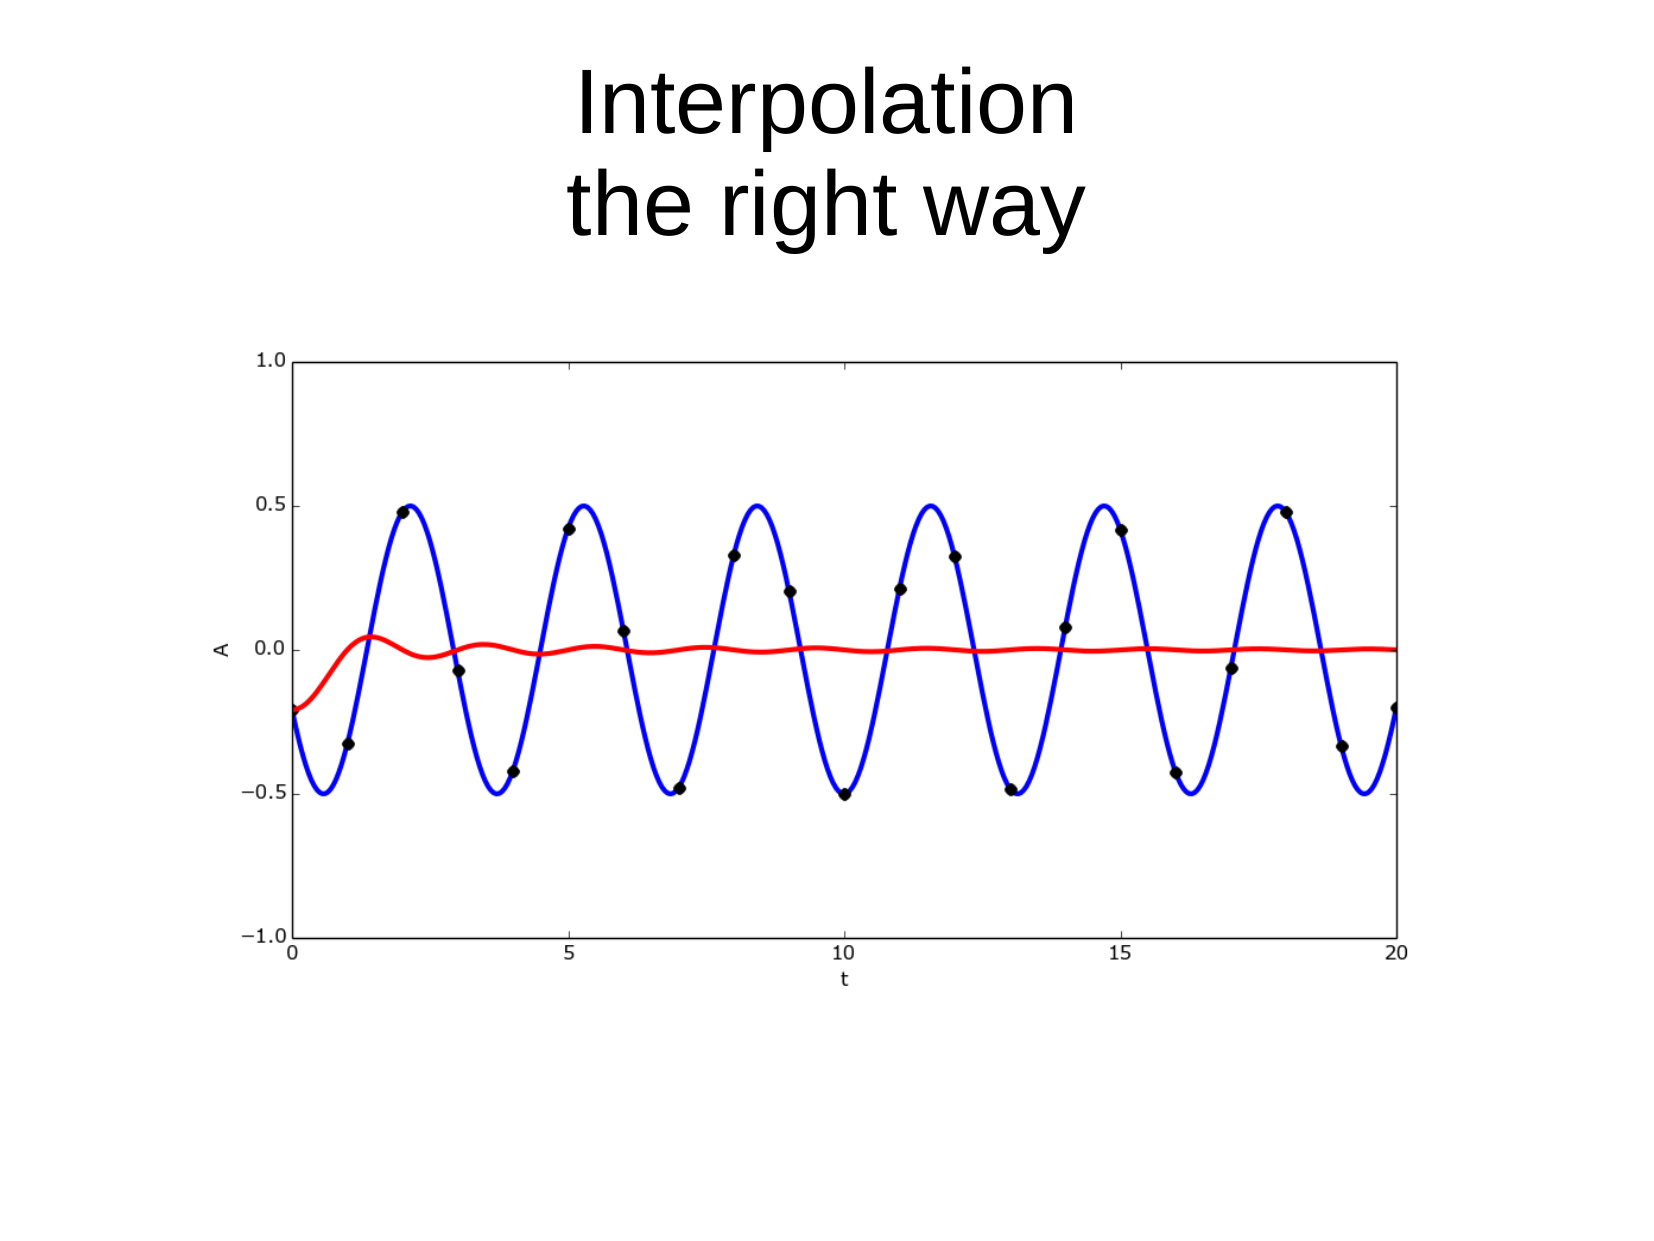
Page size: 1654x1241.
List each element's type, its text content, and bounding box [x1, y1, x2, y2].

title Interpolation the right way [82, 49, 1571, 257]
picture [114, 290, 1539, 1010]
